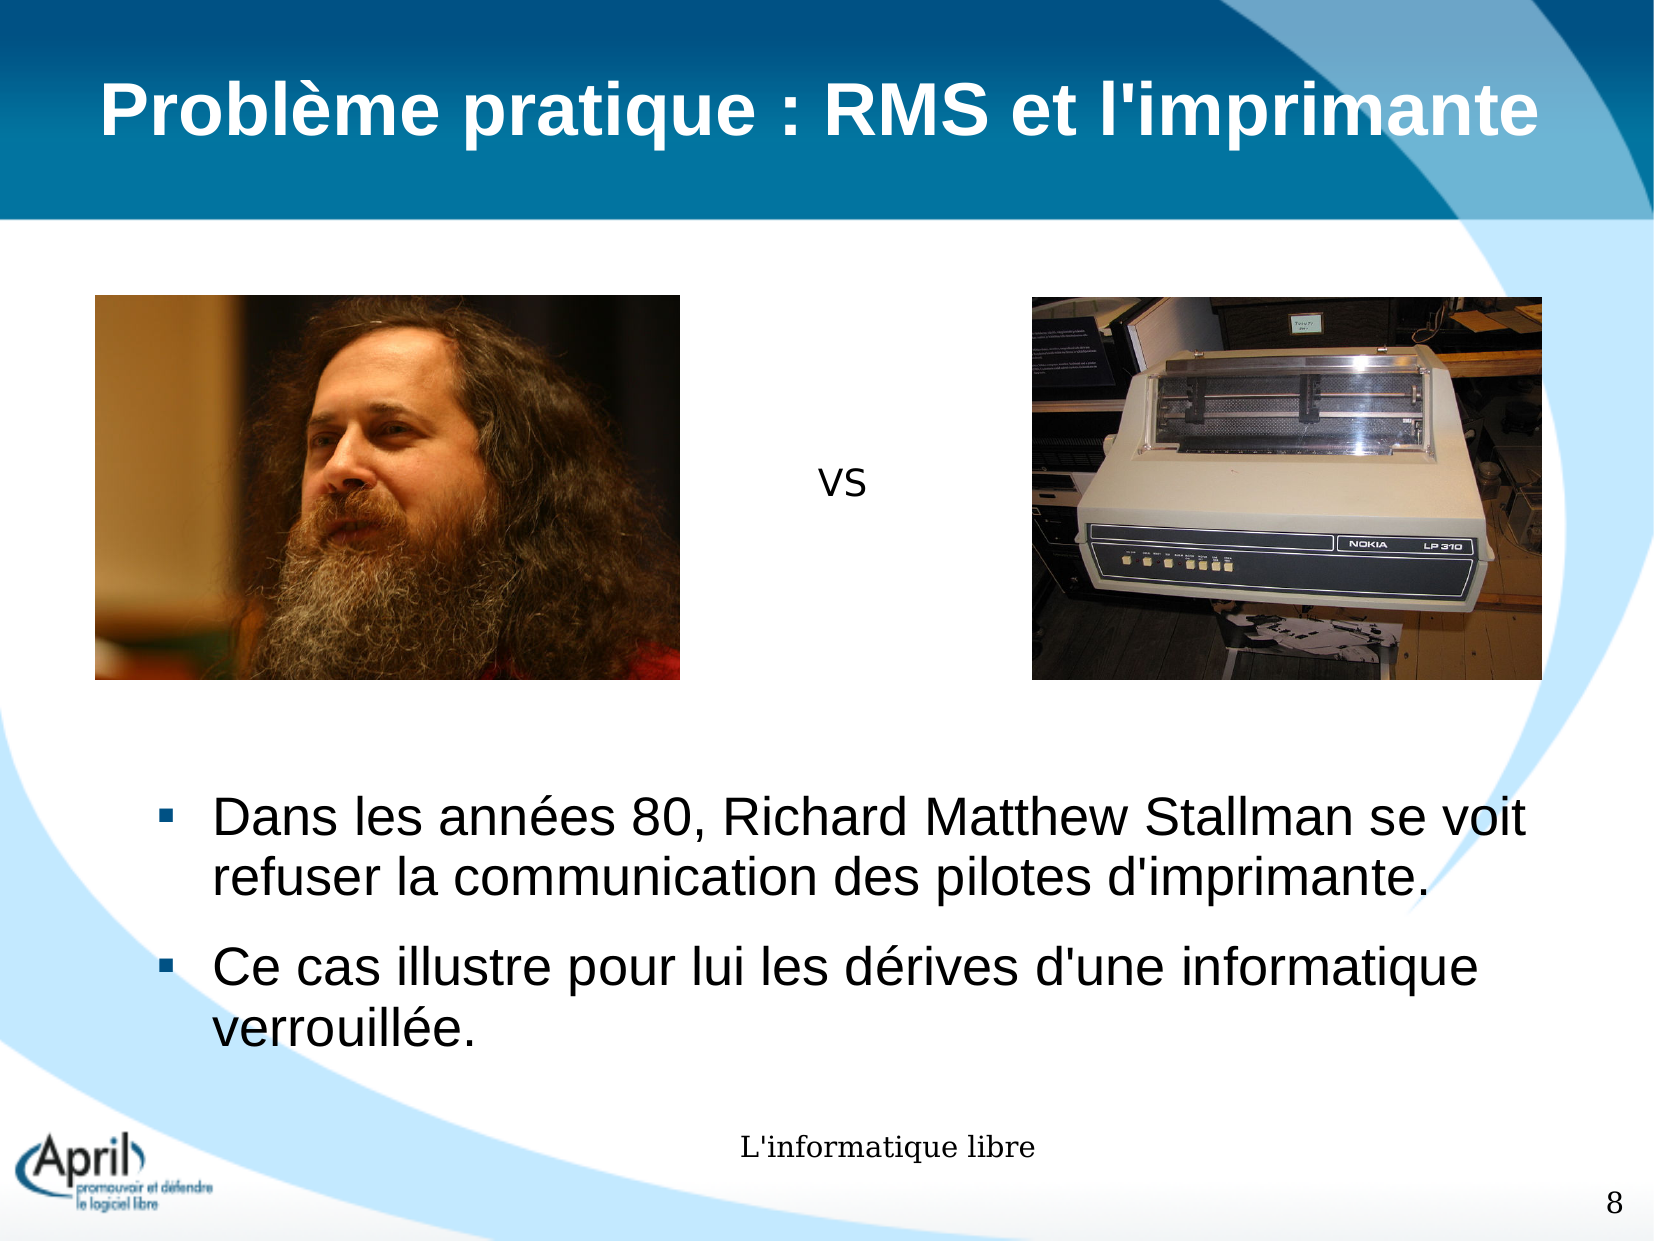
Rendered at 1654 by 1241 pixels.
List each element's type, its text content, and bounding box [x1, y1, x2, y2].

list Dans les années 80, Richard Matthew Stallman se voit refuser la communication des pilotes d'imprimante. Ce cas illustre pour lui les dérives d'une informatique verrouillée. [141, 786, 1625, 1058]
title Problème pratique : RMS et l'imprimante [76, 5, 1565, 213]
text_box VS [803, 454, 883, 514]
picture [0, 0, 1654, 1241]
